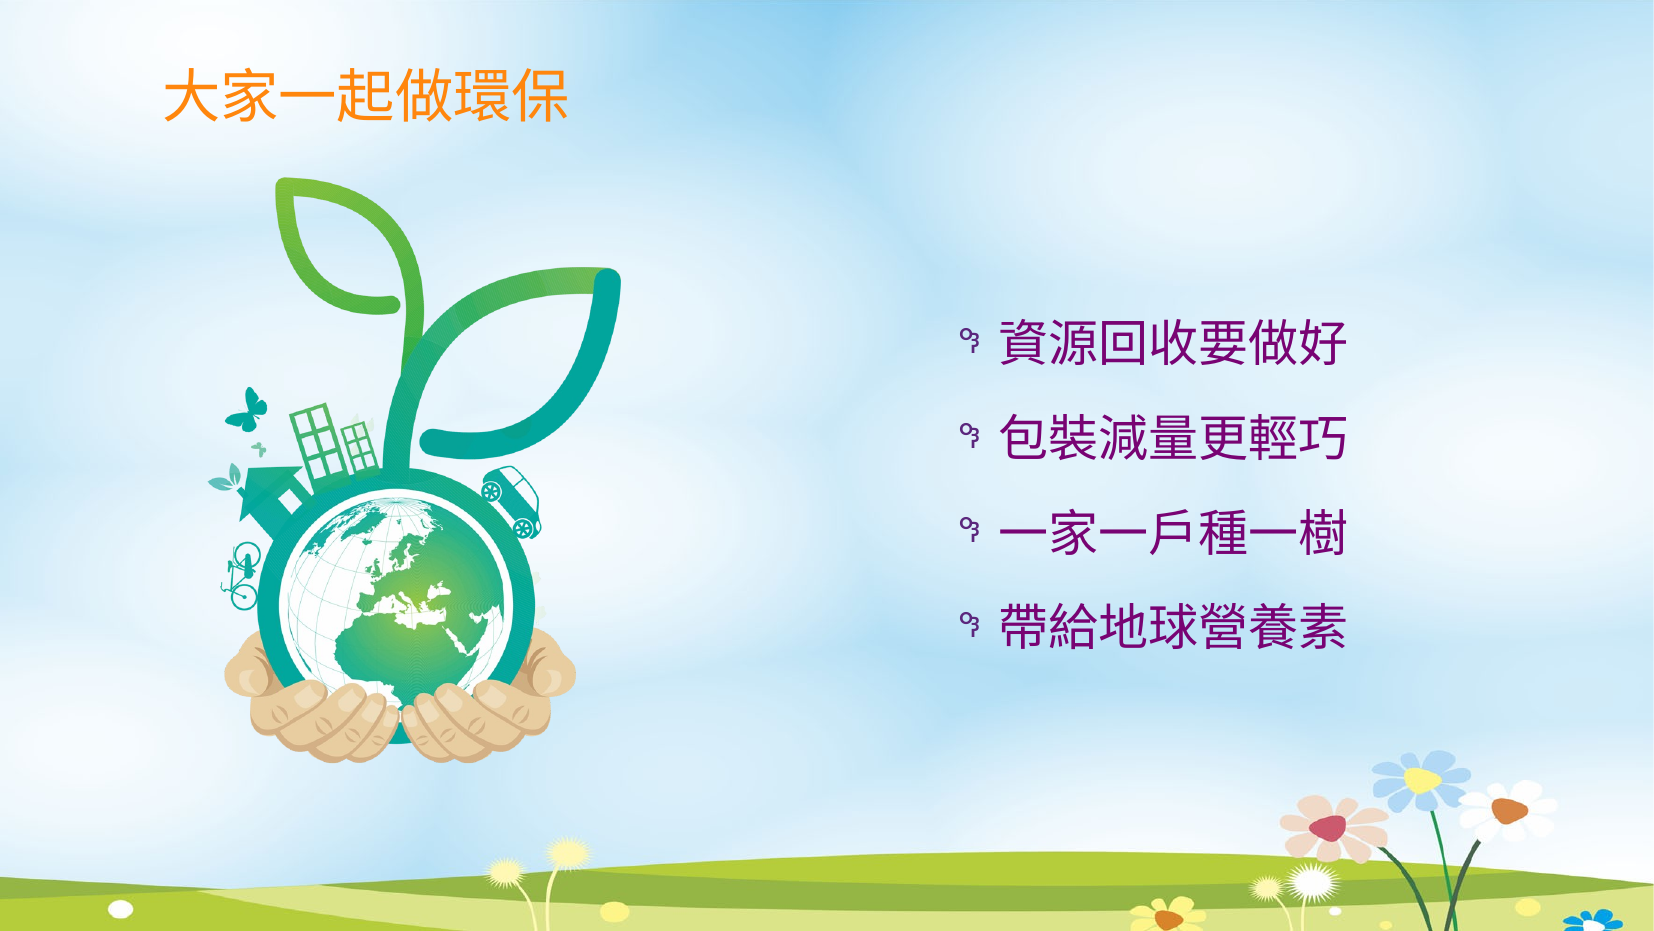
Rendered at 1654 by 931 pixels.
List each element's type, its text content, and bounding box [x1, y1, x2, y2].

picture [0, 0, 1654, 931]
list 資源回收要做好 包裝減量更輕巧 一家一戶種一樹 帶給地球營養素 [944, 303, 1536, 663]
title 大家一起做環保 [82, 37, 650, 148]
